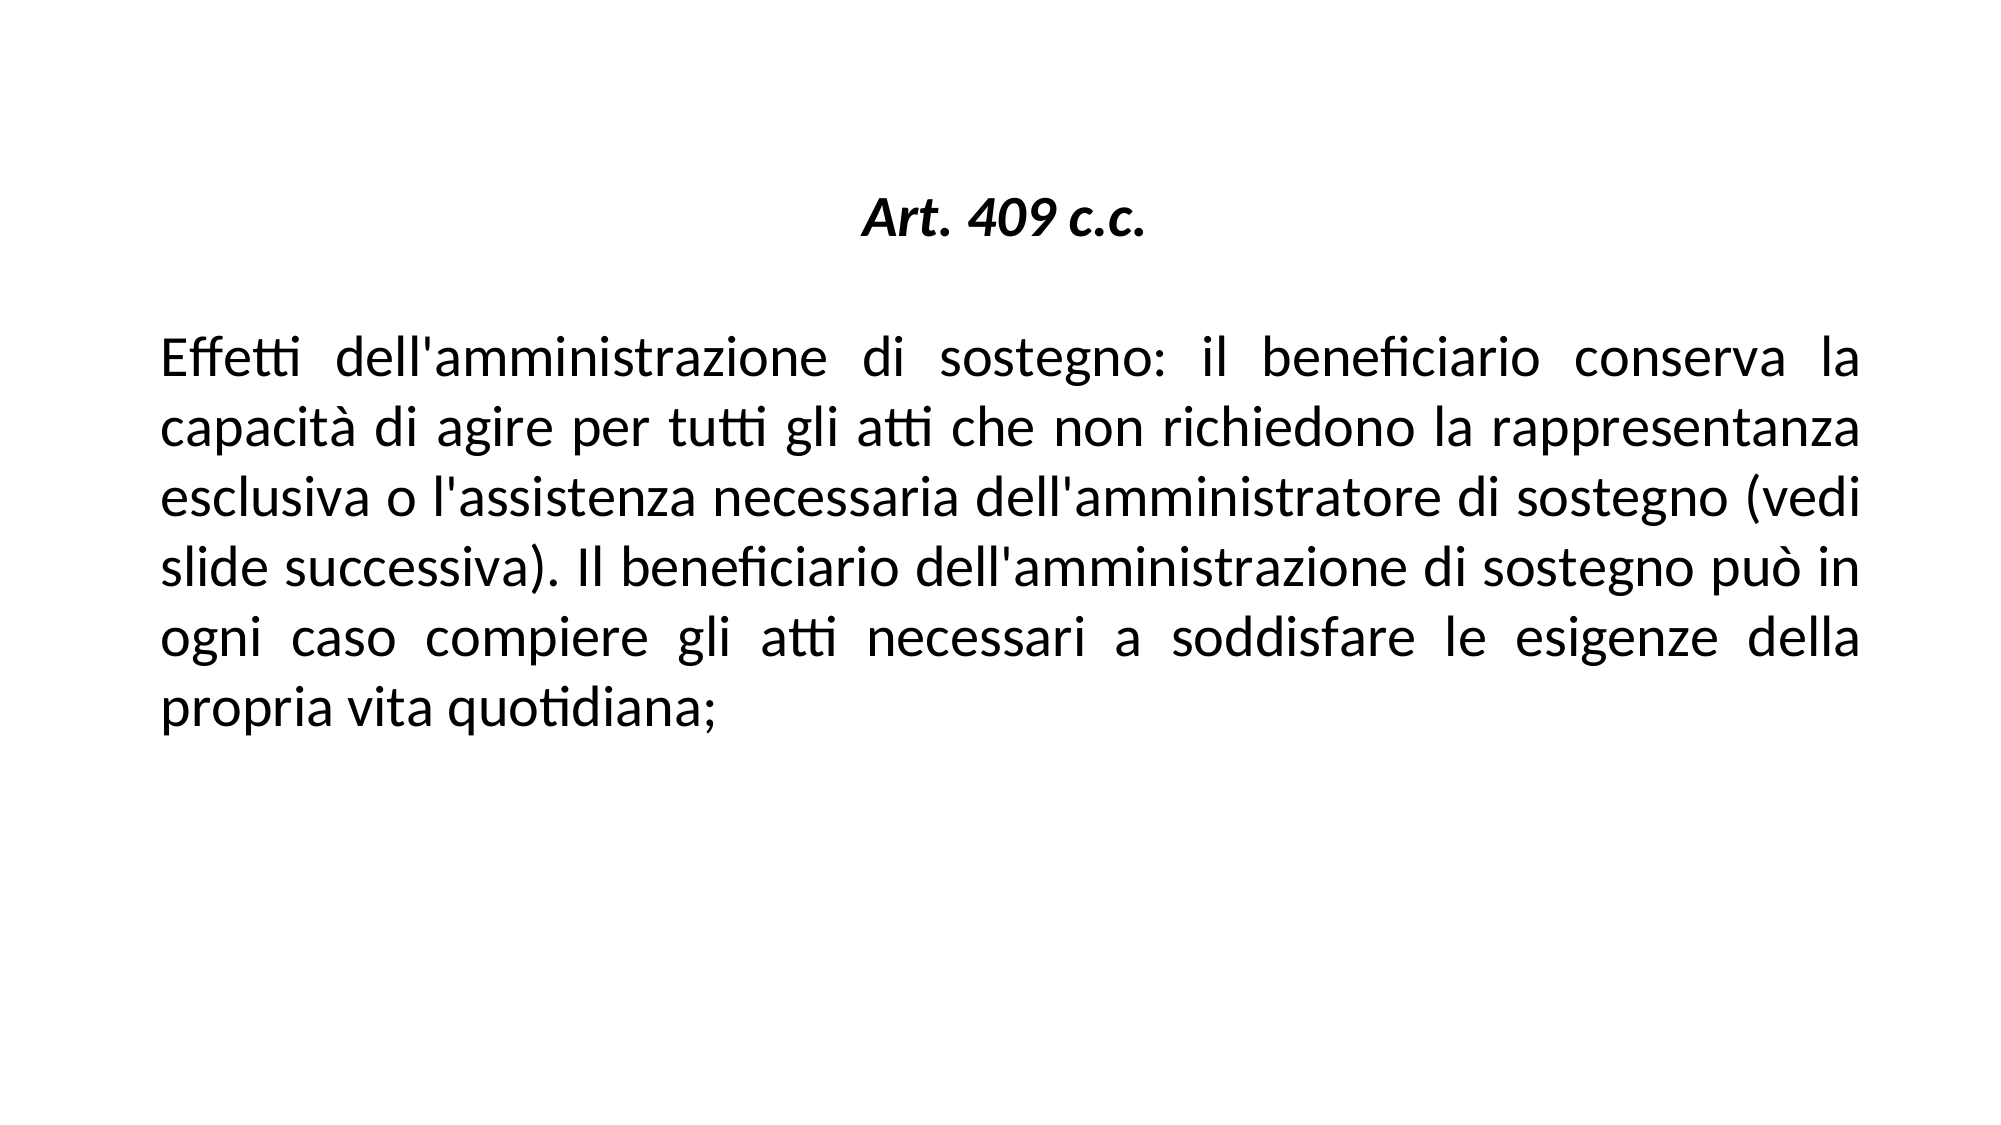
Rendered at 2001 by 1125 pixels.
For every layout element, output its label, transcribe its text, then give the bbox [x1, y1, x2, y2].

text_box Art. 409 c.c. Effetti dell'amministrazione di sostegno: il beneficiario conserva la capacità di agire per tutti gli atti che non richiedono la rappresentanza esclusiva o l'assistenza necessaria dell'amministratore di sostegno (vedi slide successiva). Il beneficiario dell'amministrazione di sostegno può in ogni caso compiere gli atti necessari a soddisfare le esigenze della propria vita quotidiana; [146, 171, 1891, 746]
